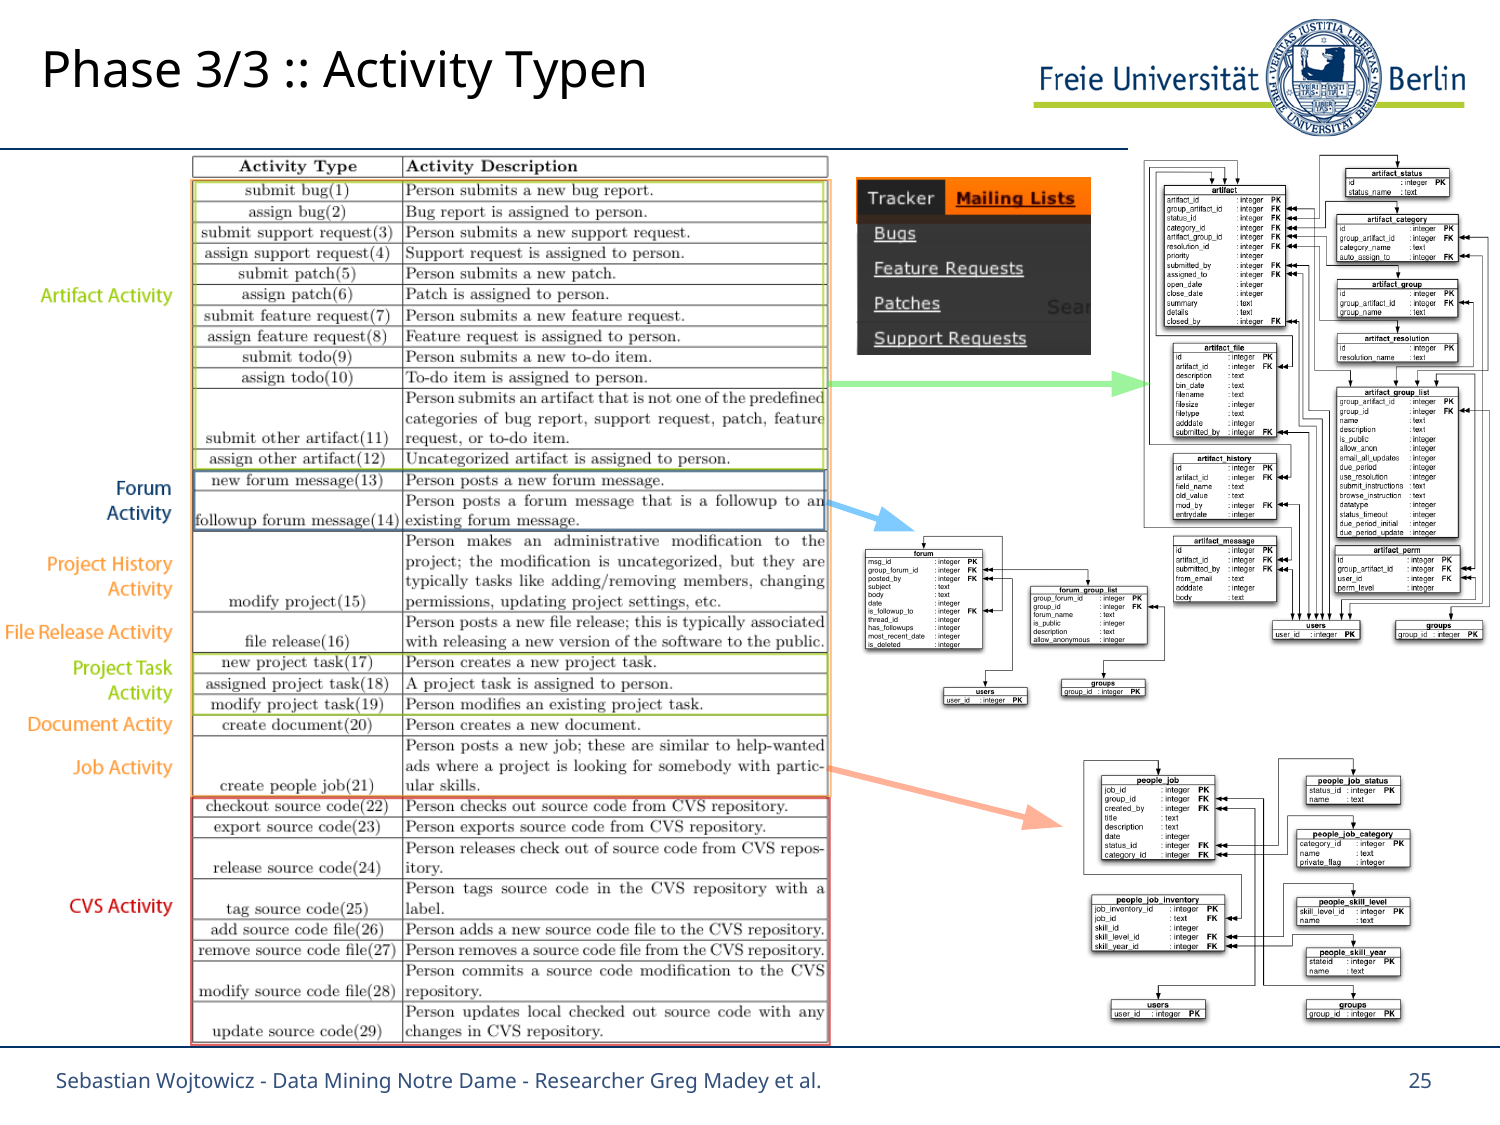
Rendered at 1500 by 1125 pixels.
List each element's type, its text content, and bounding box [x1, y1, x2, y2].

title Phase 3/3 :: Activity Typen [41, 0, 1016, 138]
picture [5, 153, 833, 1046]
picture [856, 147, 1500, 716]
picture [1033, 19, 1470, 137]
picture [1072, 750, 1418, 1034]
picture [856, 177, 1091, 355]
